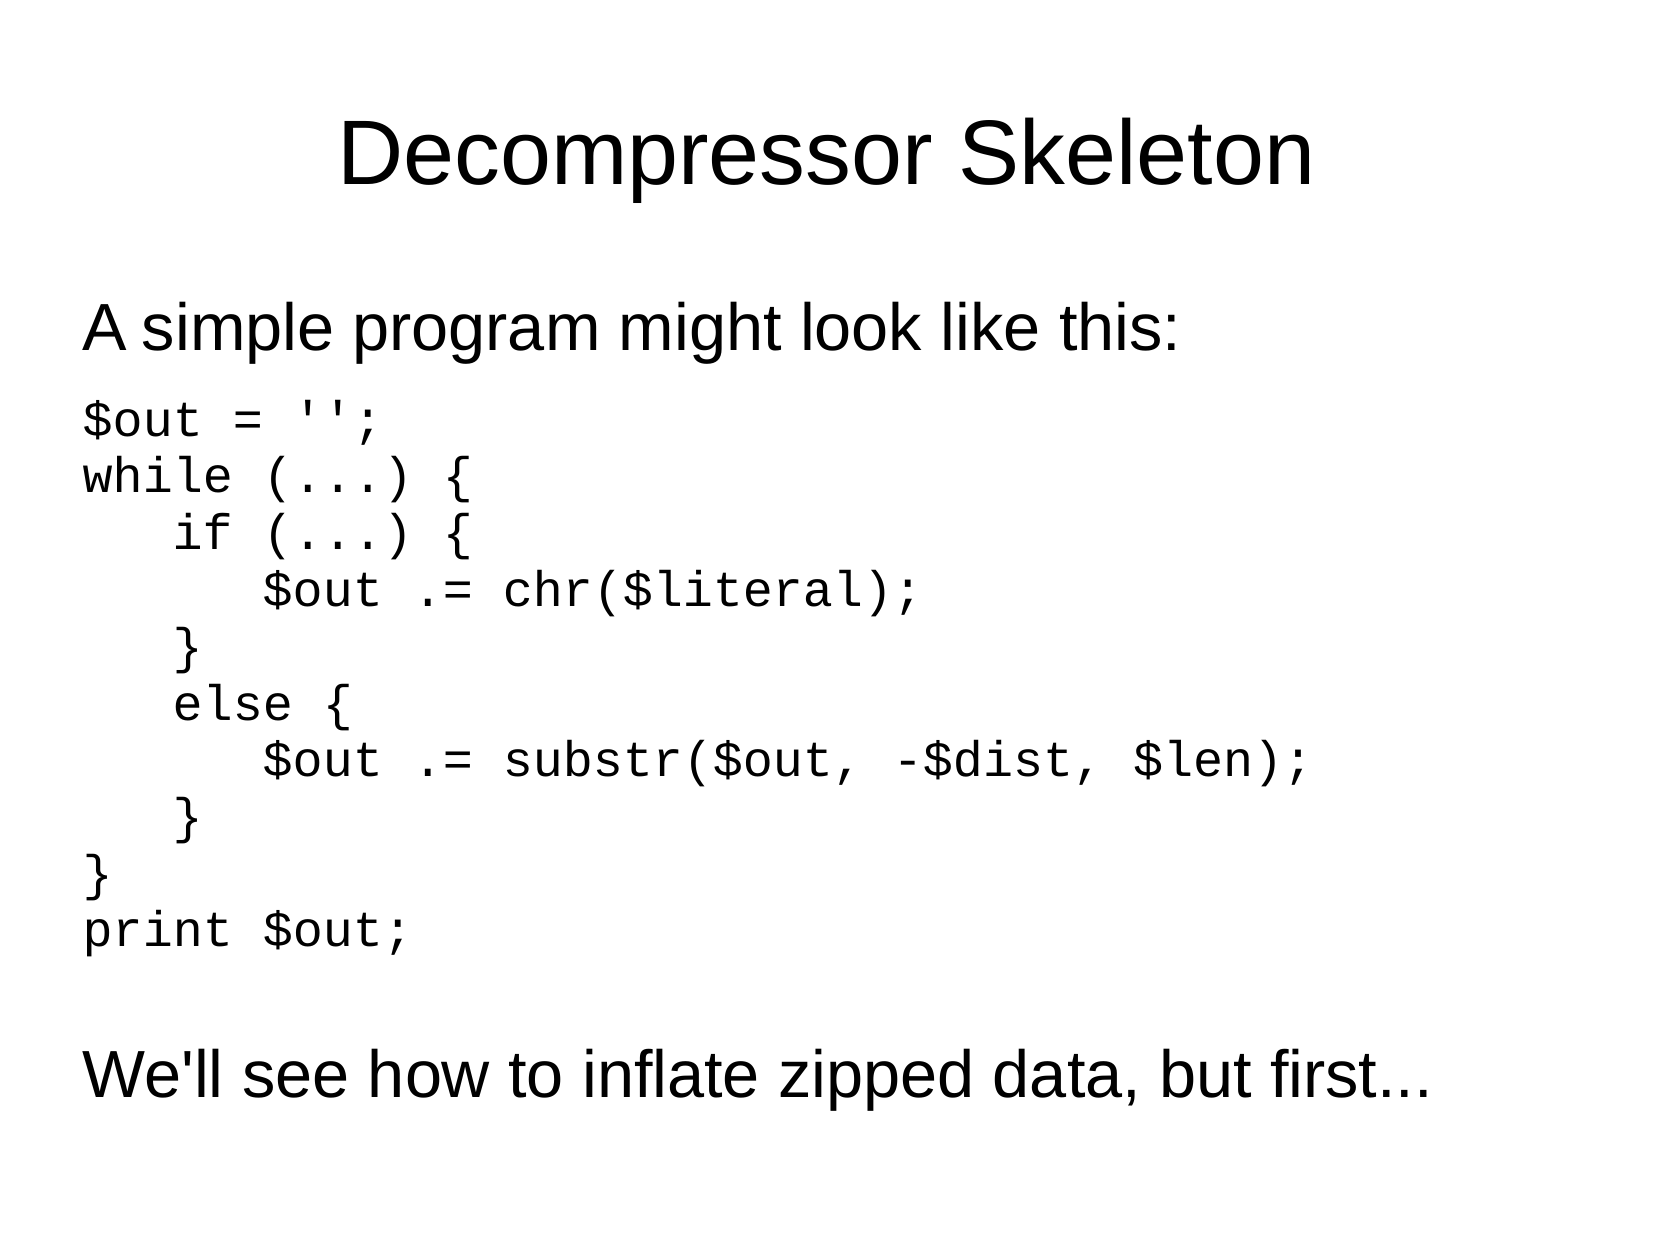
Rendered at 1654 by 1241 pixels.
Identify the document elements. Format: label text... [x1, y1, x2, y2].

title Decompressor Skeleton [82, 49, 1571, 257]
list A simple program might look like this: $out = ''; while (...) { if (...) { $out .= chr($literal); } else { $out .= substr($out, -$dist, $len); } } print $out; We'll see how to inflate zipped data, but first... [82, 290, 1571, 1112]
